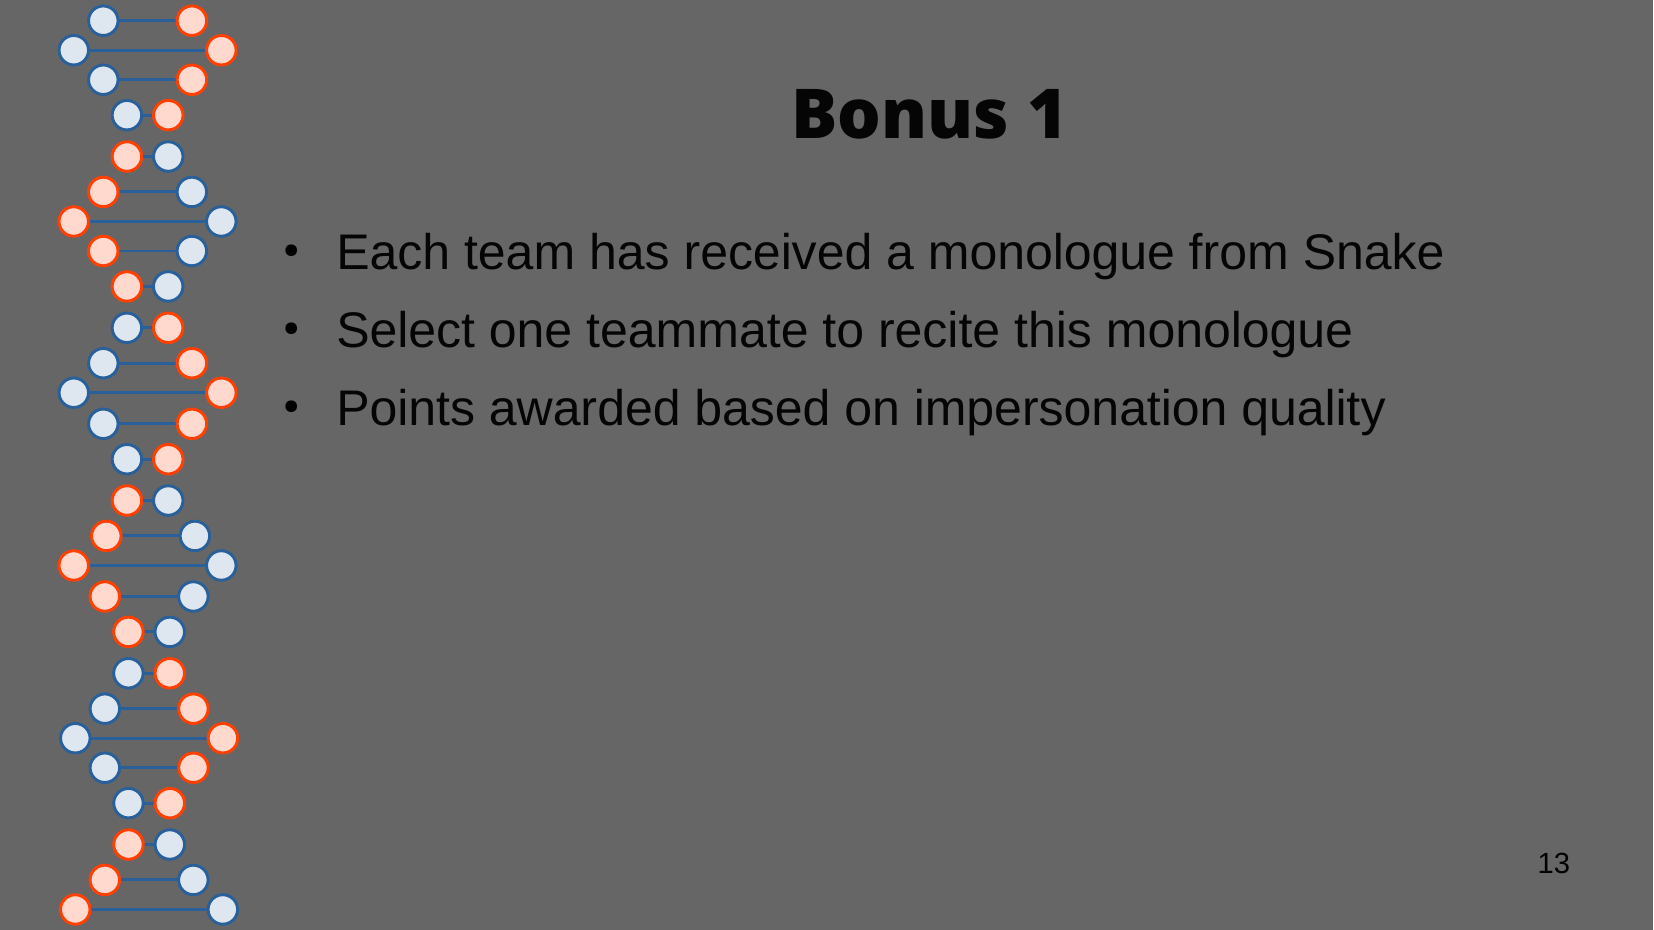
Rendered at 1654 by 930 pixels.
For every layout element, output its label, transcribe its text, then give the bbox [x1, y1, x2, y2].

list Each team has received a monologue from Snake Select one teammate to recite this monologue Points awarded based on impersonation quality [265, 224, 1594, 764]
title Bonus 1 [265, 35, 1594, 189]
